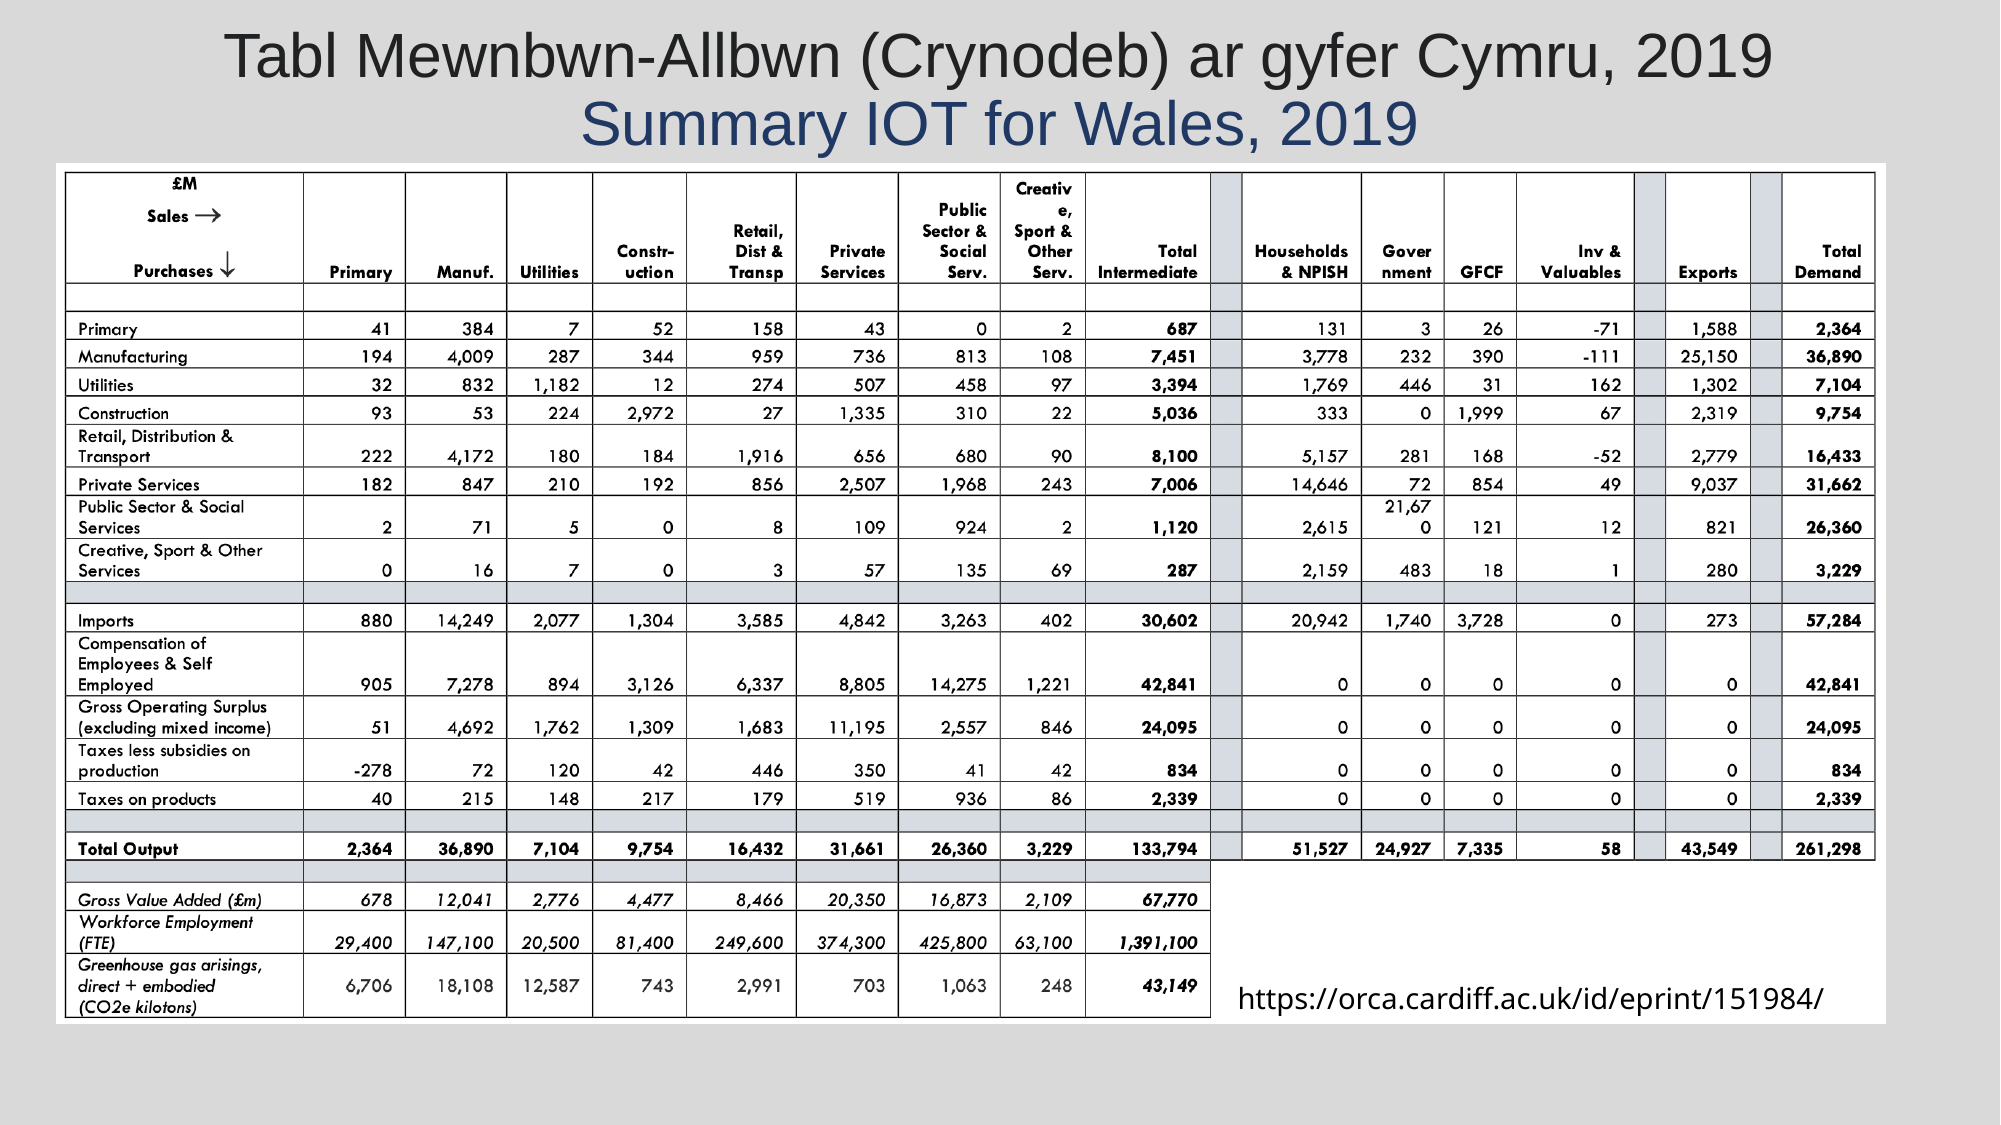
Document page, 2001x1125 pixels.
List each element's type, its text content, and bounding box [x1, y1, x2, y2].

picture [56, 163, 1886, 1024]
title Tabl Mewnbwn-Allbwn (Crynodeb) ar gyfer Cymru, 2019 Summary IOT for Wales, 2019 [137, 16, 1863, 137]
text_box https://orca.cardiff.ac.uk/id/eprint/151984/ [1207, 973, 1863, 1024]
